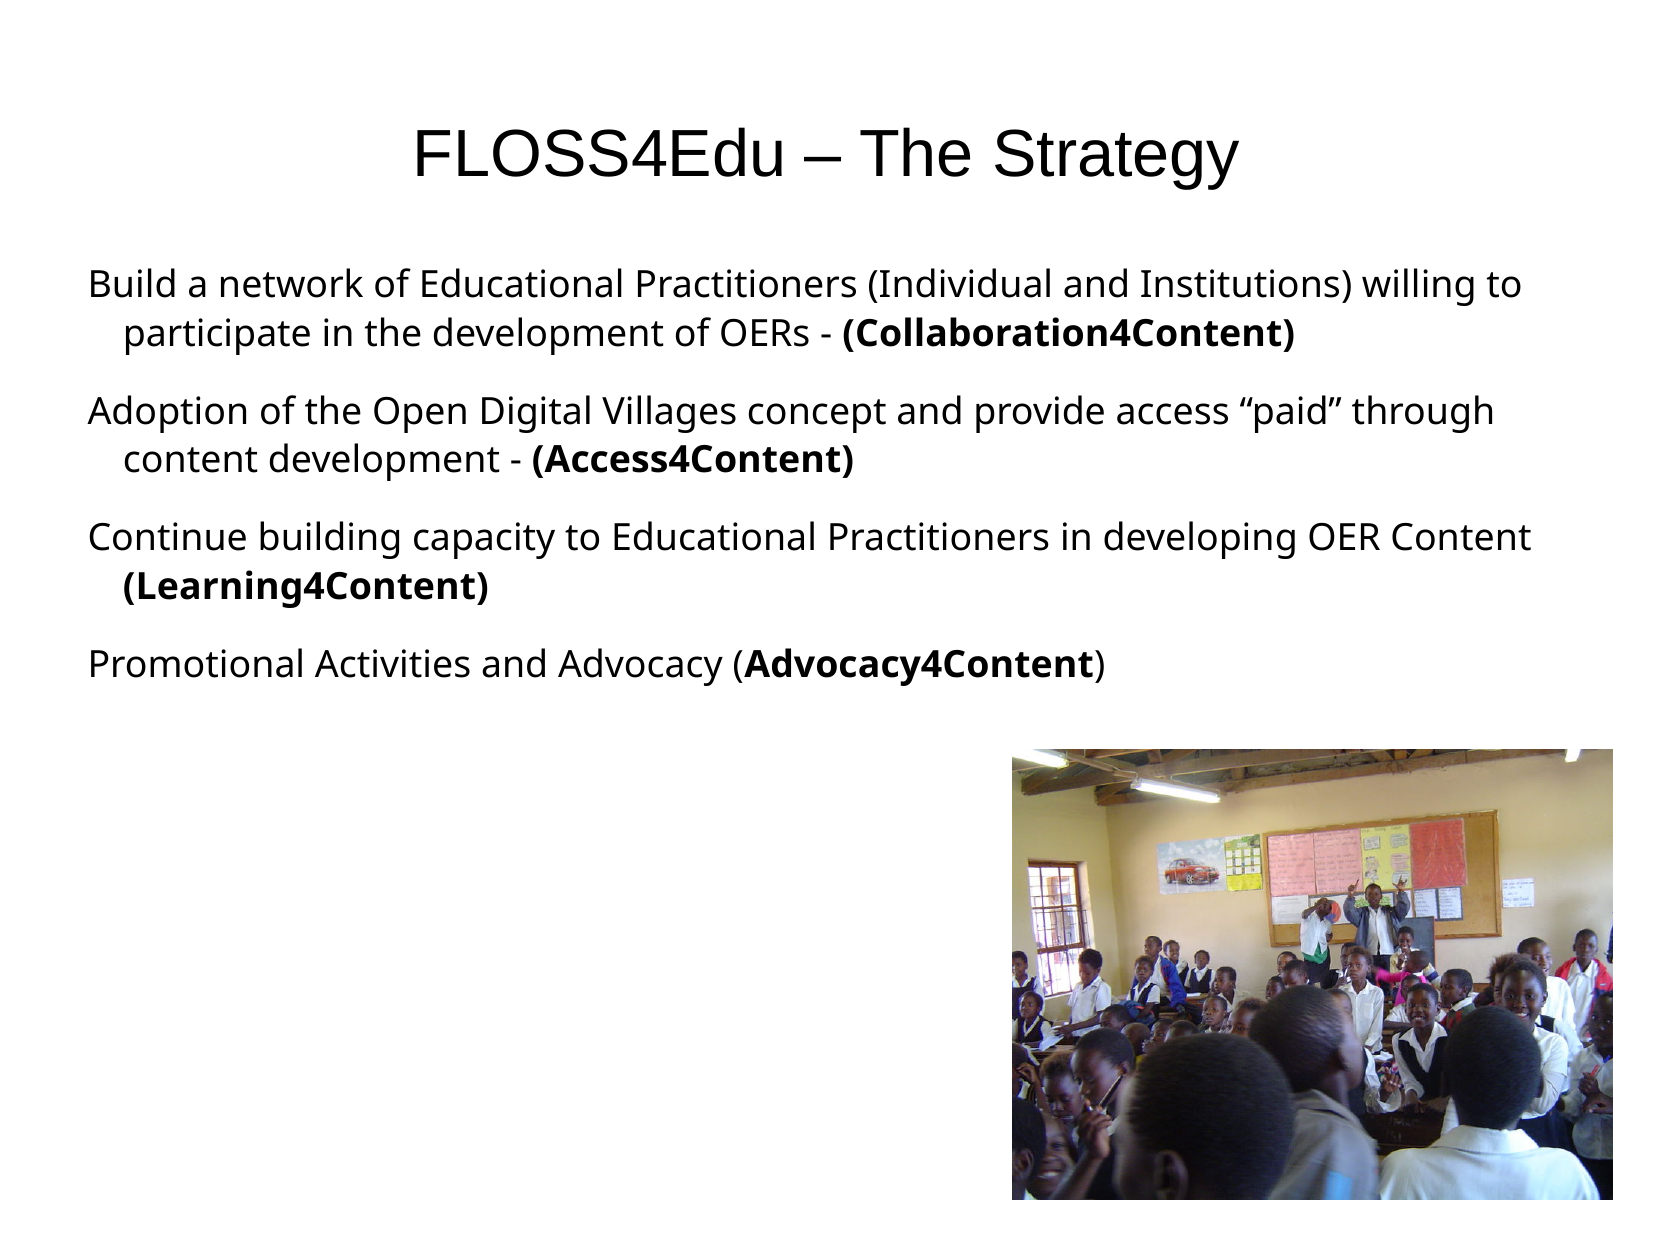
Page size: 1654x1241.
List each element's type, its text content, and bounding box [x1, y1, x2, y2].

text_box Build a network of Educational Practitioners (Individual and Institutions) willing to participate in the development of OERs - (Collaboration4Content) Adoption of the Open Digital Villages concept and provide access “paid” through content development - (Access4Content) Continue building capacity to Educational Practitioners in developing OER Content (Learning4Content) Promotional Activities and Advocacy (Advocacy4Content) [37, 251, 1576, 747]
title FLOSS4Edu – The Strategy [82, 49, 1571, 251]
picture [1012, 749, 1613, 1201]
